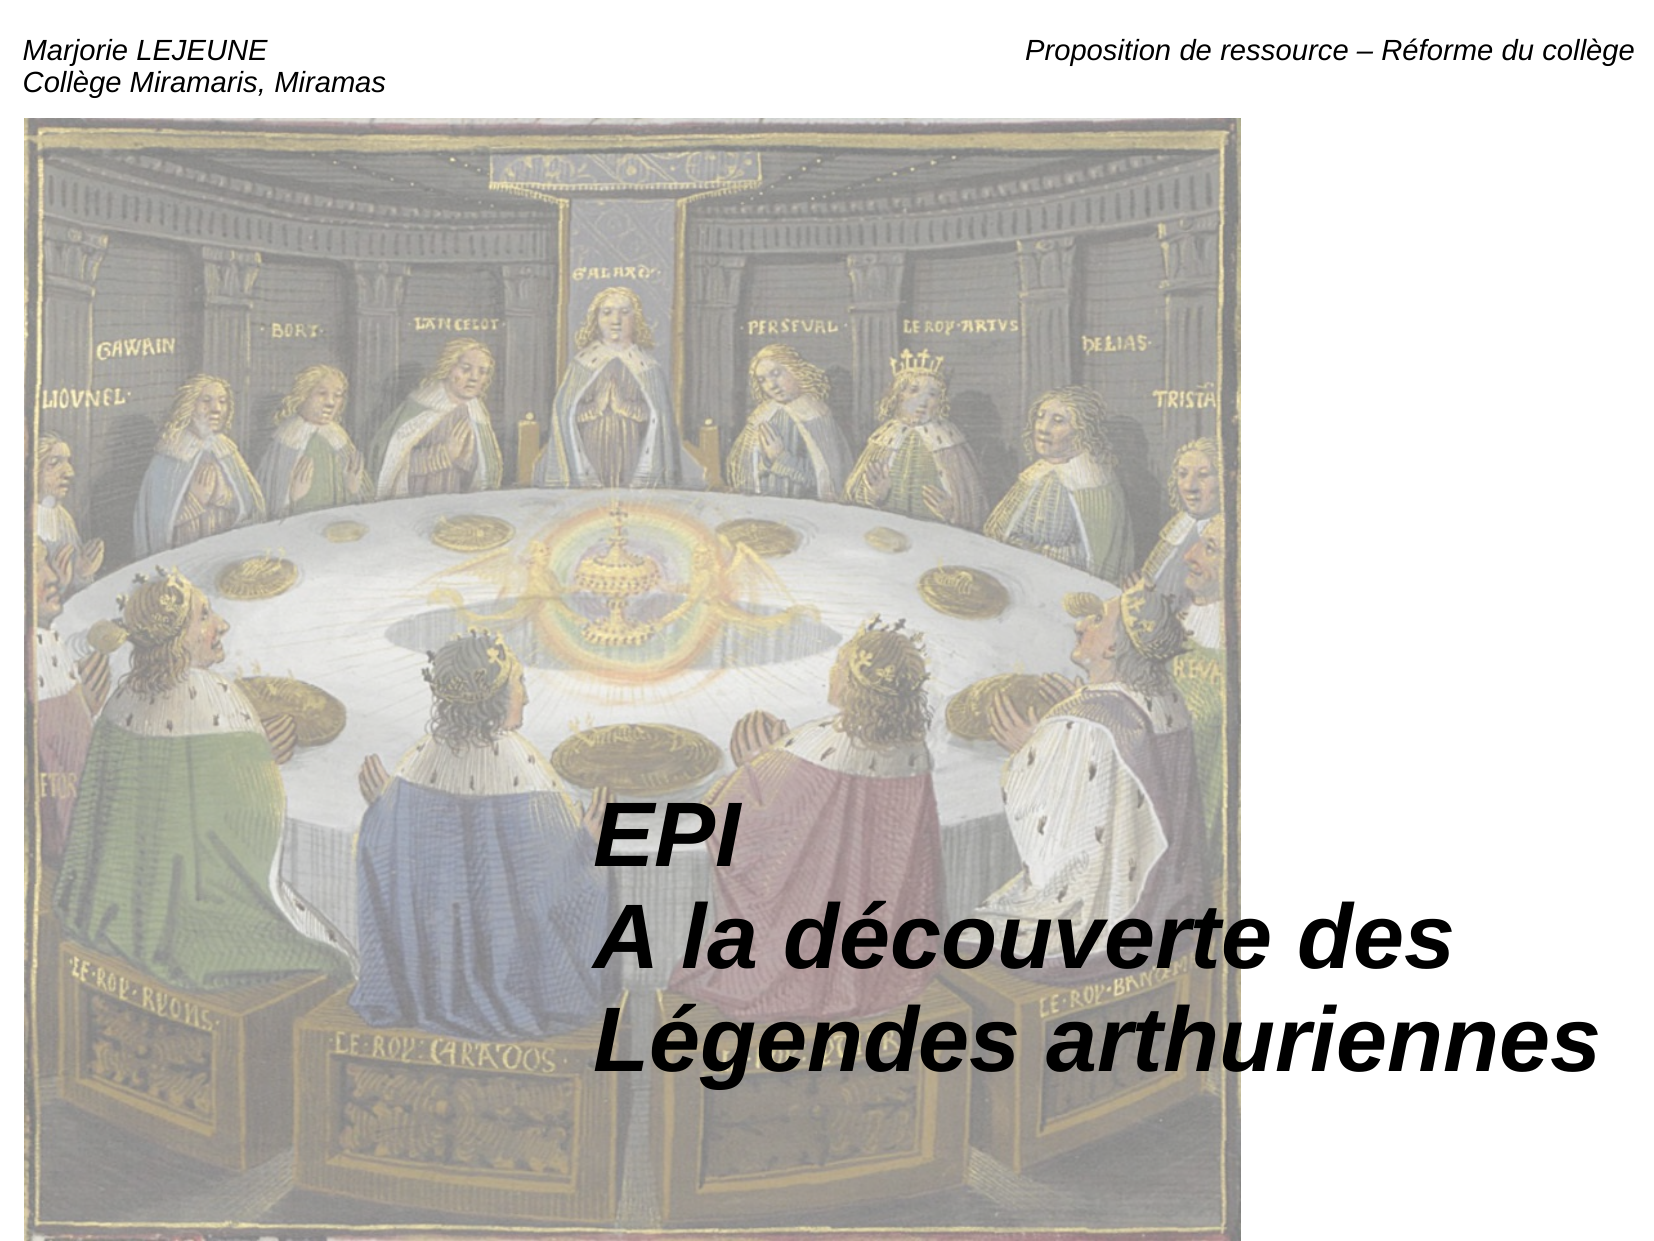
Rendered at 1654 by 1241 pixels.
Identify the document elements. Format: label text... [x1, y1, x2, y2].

picture [24, 118, 1241, 1241]
text_box Marjorie LEJEUNE Proposition de ressource – Réforme du collège Collège Miramaris, Miramas [8, 26, 1654, 107]
text_box EPI A la découverte des Légendes arthuriennes [578, 776, 1654, 1099]
